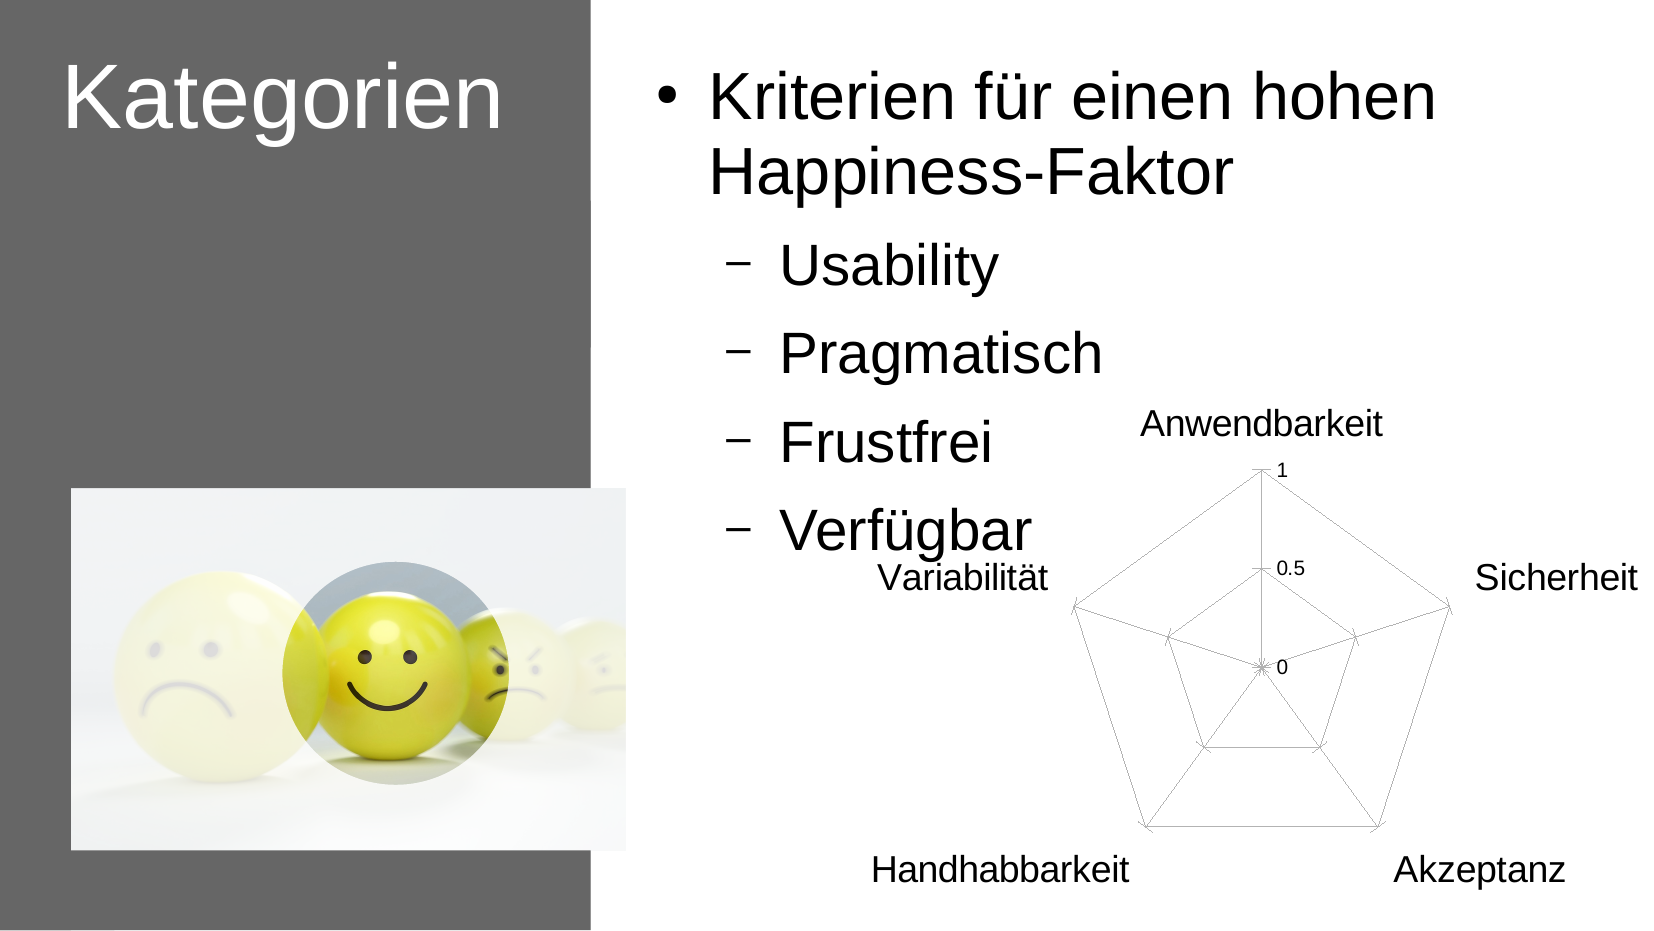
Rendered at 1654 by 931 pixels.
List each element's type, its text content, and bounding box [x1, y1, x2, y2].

title Kategorien [283, 562, 508, 784]
text_box [0, 200, 714, 931]
title Kategorien [47, 45, 520, 200]
list Kriterien für einen hohen Happiness-Faktor Usability Pragmatisch Frustfrei Verfügbar [637, 59, 1630, 886]
chart [850, 401, 1654, 931]
